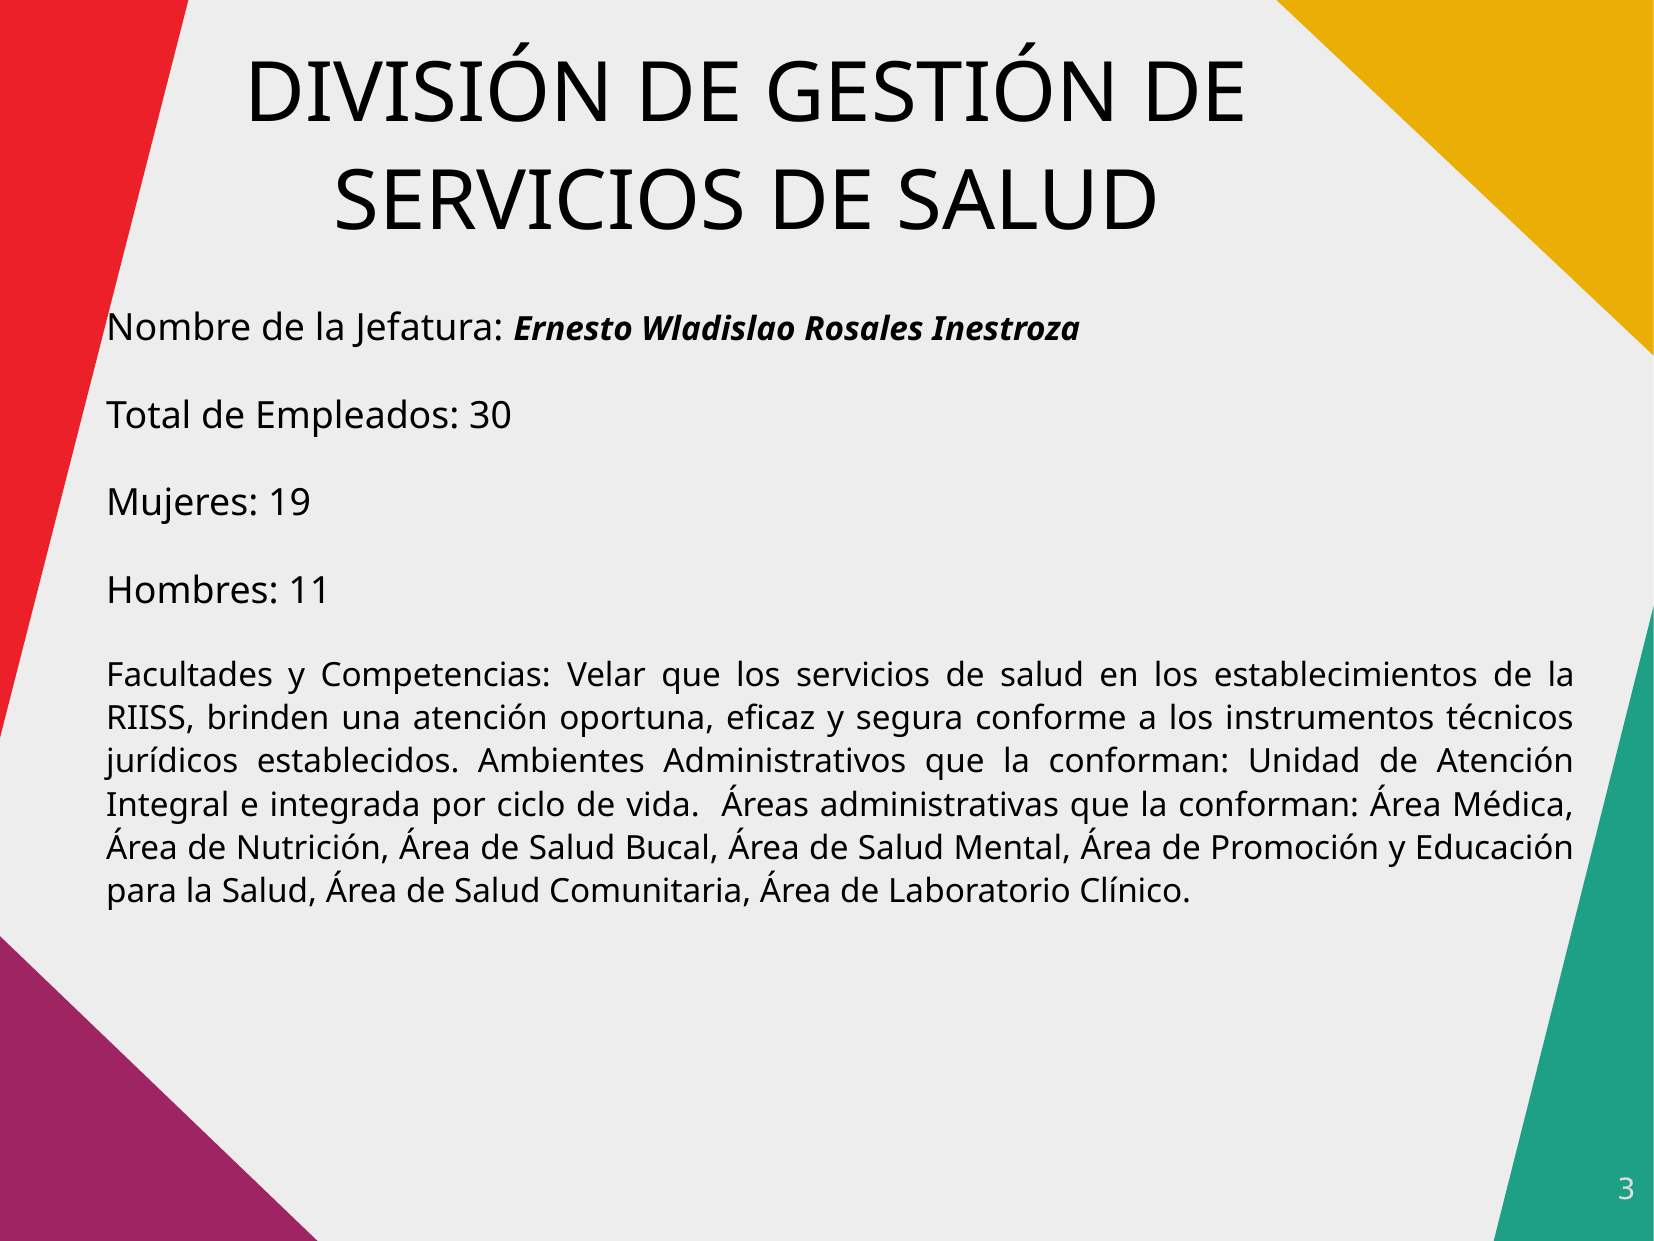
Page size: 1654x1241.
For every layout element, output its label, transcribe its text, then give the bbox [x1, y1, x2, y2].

text_box Nombre de la Jefatura: Ernesto Wladislao Rosales Inestroza Total de Empleados: 30 Mujeres: 19 Hombres: 11 Facultades y Competencias: Velar que los servicios de salud en los establecimientos de la RIISS, brinden una atención oportuna, eficaz y segura conforme a los instrumentos técnicos jurídicos establecidos. Ambientes Administrativos que la conforman: Unidad de Atención Integral e integrada por ciclo de vida. Áreas administrativas que la conforman: Área Médica, Área de Nutrición, Área de Salud Bucal, Área de Salud Mental, Área de Promoción y Educación para la Salud, Área de Salud Comunitaria, Área de Laboratorio Clínico. [106, 299, 1577, 1019]
title DIVISIÓN DE GESTIÓN DE SERVICIOS DE SALUD [82, 30, 1412, 246]
